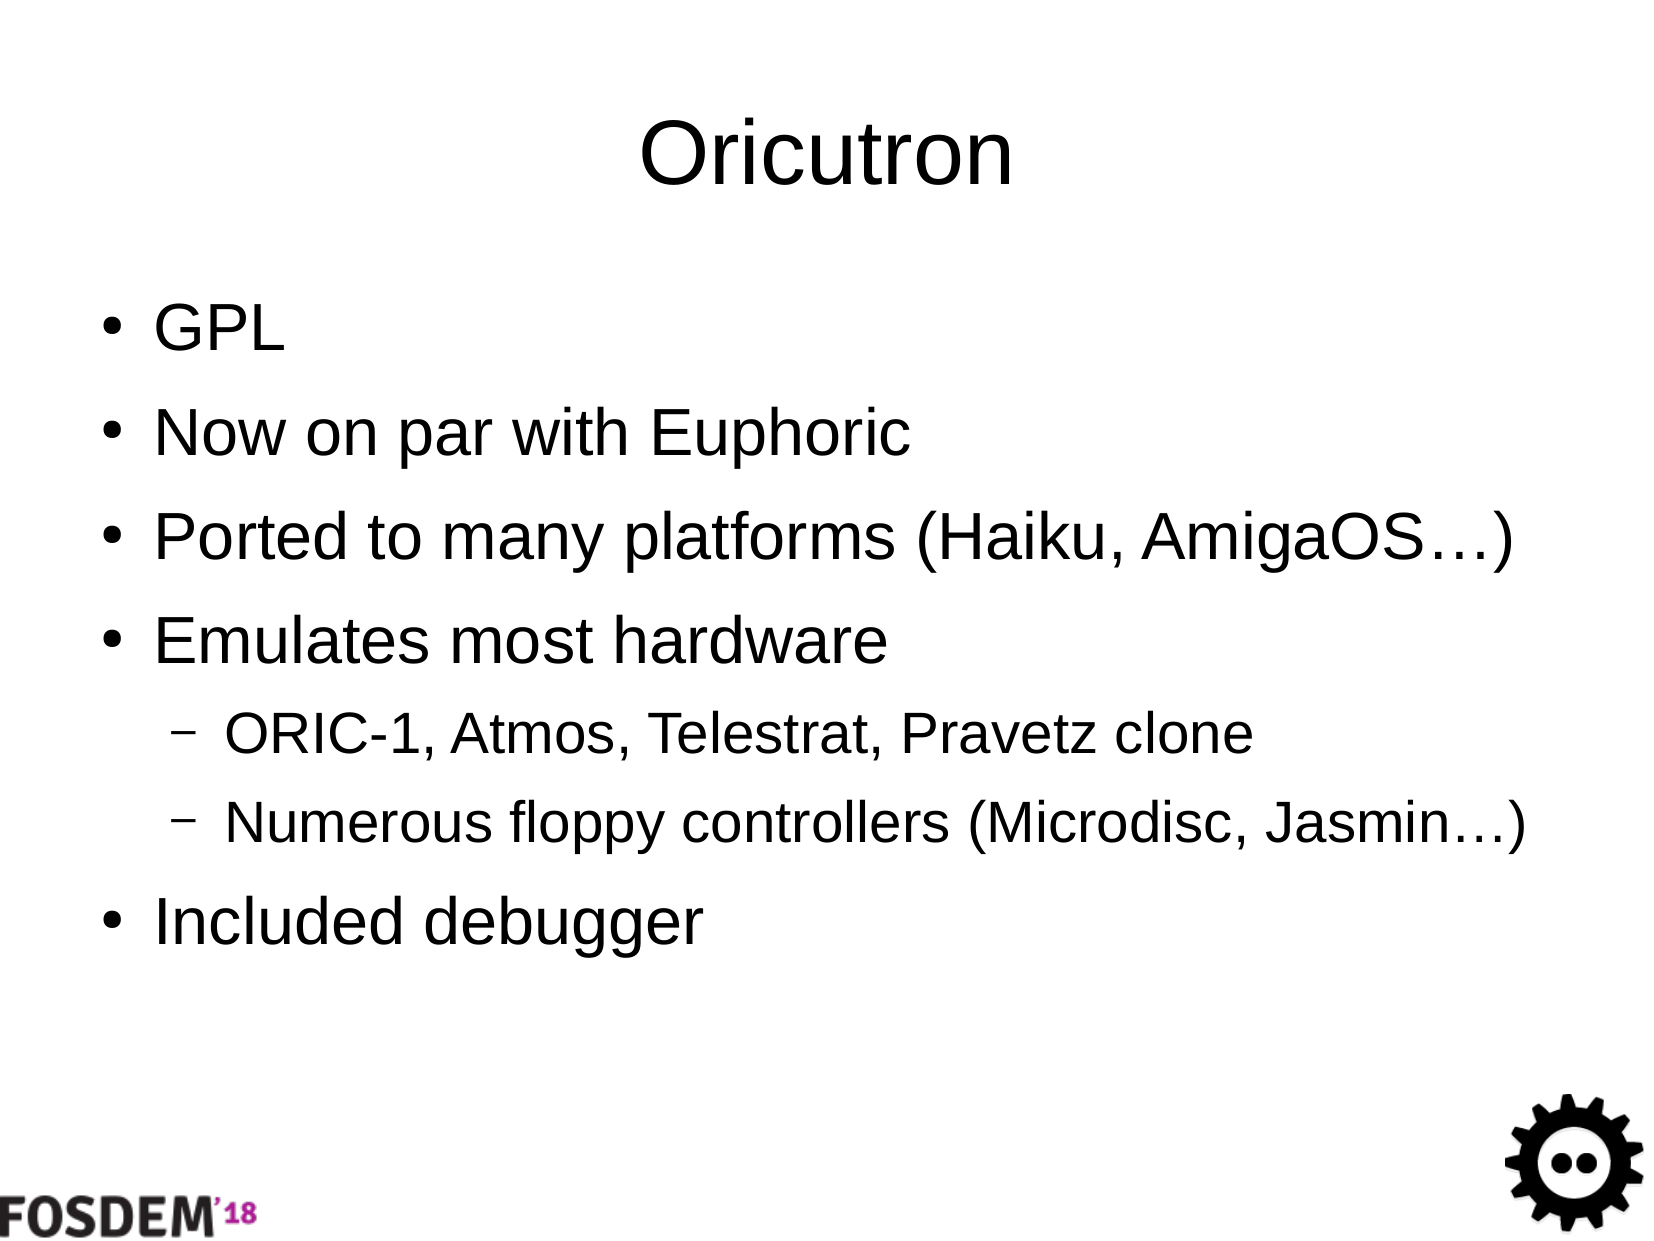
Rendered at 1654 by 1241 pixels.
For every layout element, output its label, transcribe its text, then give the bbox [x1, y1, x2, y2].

picture [1505, 1094, 1648, 1235]
picture [0, 1191, 266, 1241]
title Oricutron [82, 49, 1571, 257]
list GPL Now on par with Euphoric Ported to many platforms (Haiku, AmigaOS…) Emulates most hardware ORIC-1, Atmos, Telestrat, Pravetz clone Numerous floppy controllers (Microdisc, Jasmin…) Included debugger [82, 290, 1571, 1010]
